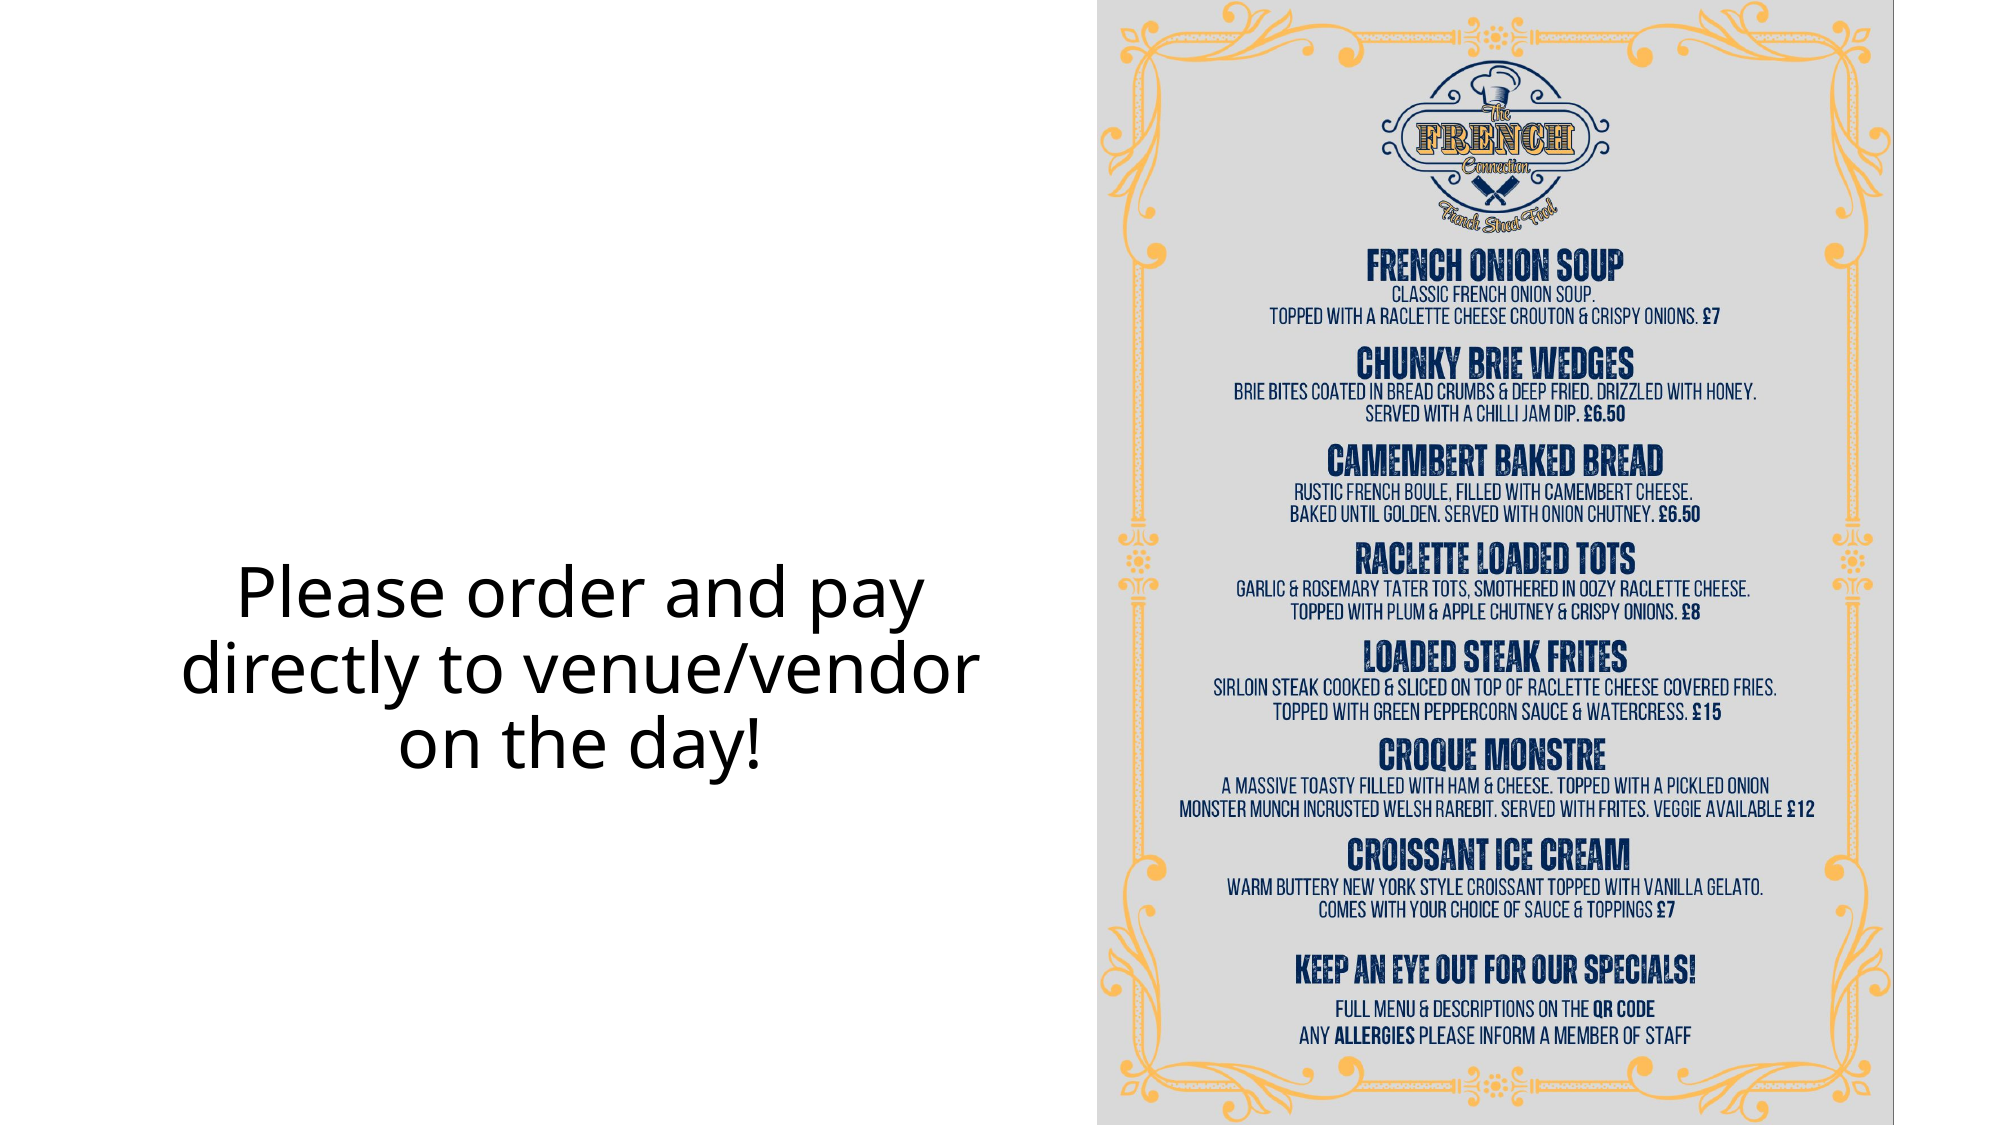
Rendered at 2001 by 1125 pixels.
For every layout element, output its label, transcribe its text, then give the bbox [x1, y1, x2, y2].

picture [1097, 0, 1894, 1125]
title Please order and pay directly to venue/vendor on the day! [130, 543, 1032, 792]
